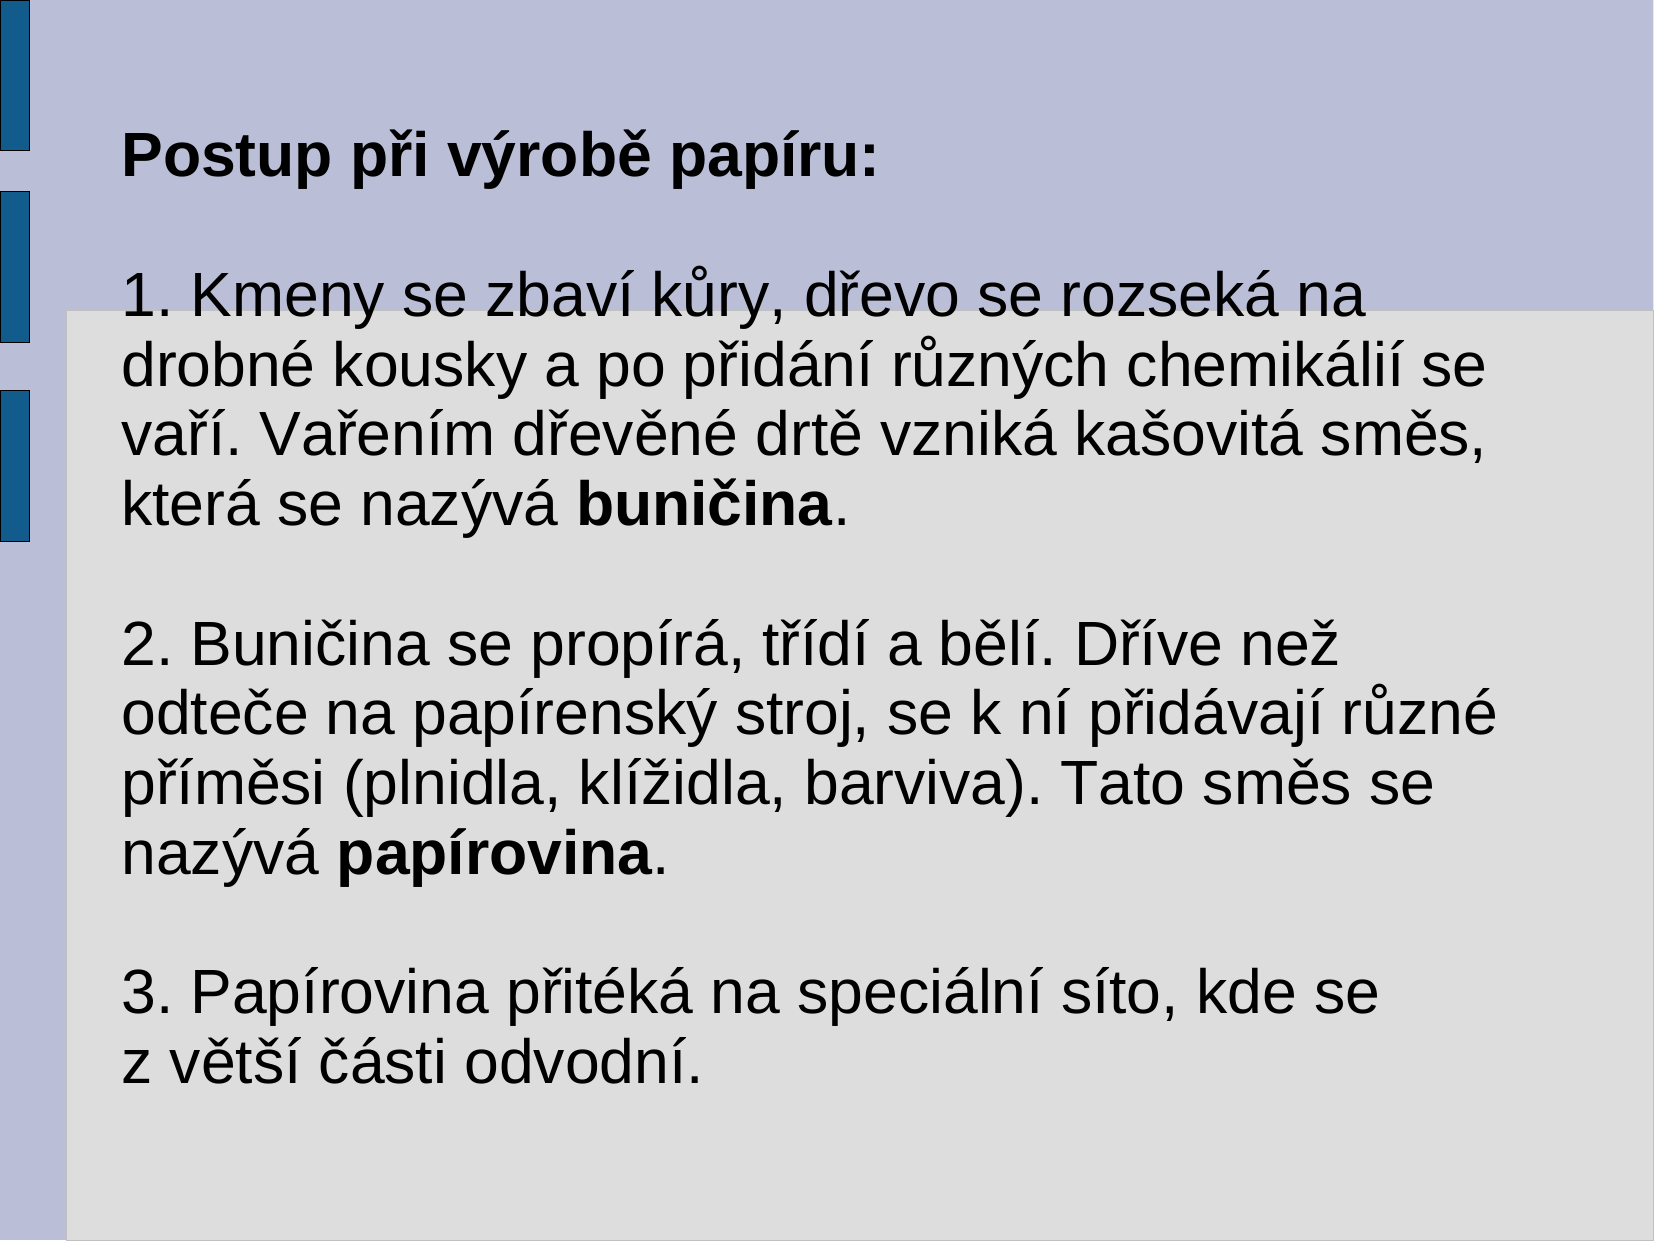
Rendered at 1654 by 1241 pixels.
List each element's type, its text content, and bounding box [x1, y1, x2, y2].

subtitle Postup při výrobě papíru: 1. Kmeny se zbaví kůry, dřevo se rozseká na drobné kousky a po přidání různých chemikálií se vaří. Vařením dřevěné drtě vzniká kašovitá směs, která se nazývá buničina. 2. Buničina se propírá, třídí a bělí. Dříve než odteče na papírenský stroj, se k ní přidávají různé příměsi (plnidla, klížidla, barviva). Tato směs se nazývá papírovina. 3. Papírovina přitéká na speciální síto, kde se z větší části odvodní. [121, 98, 1534, 1119]
